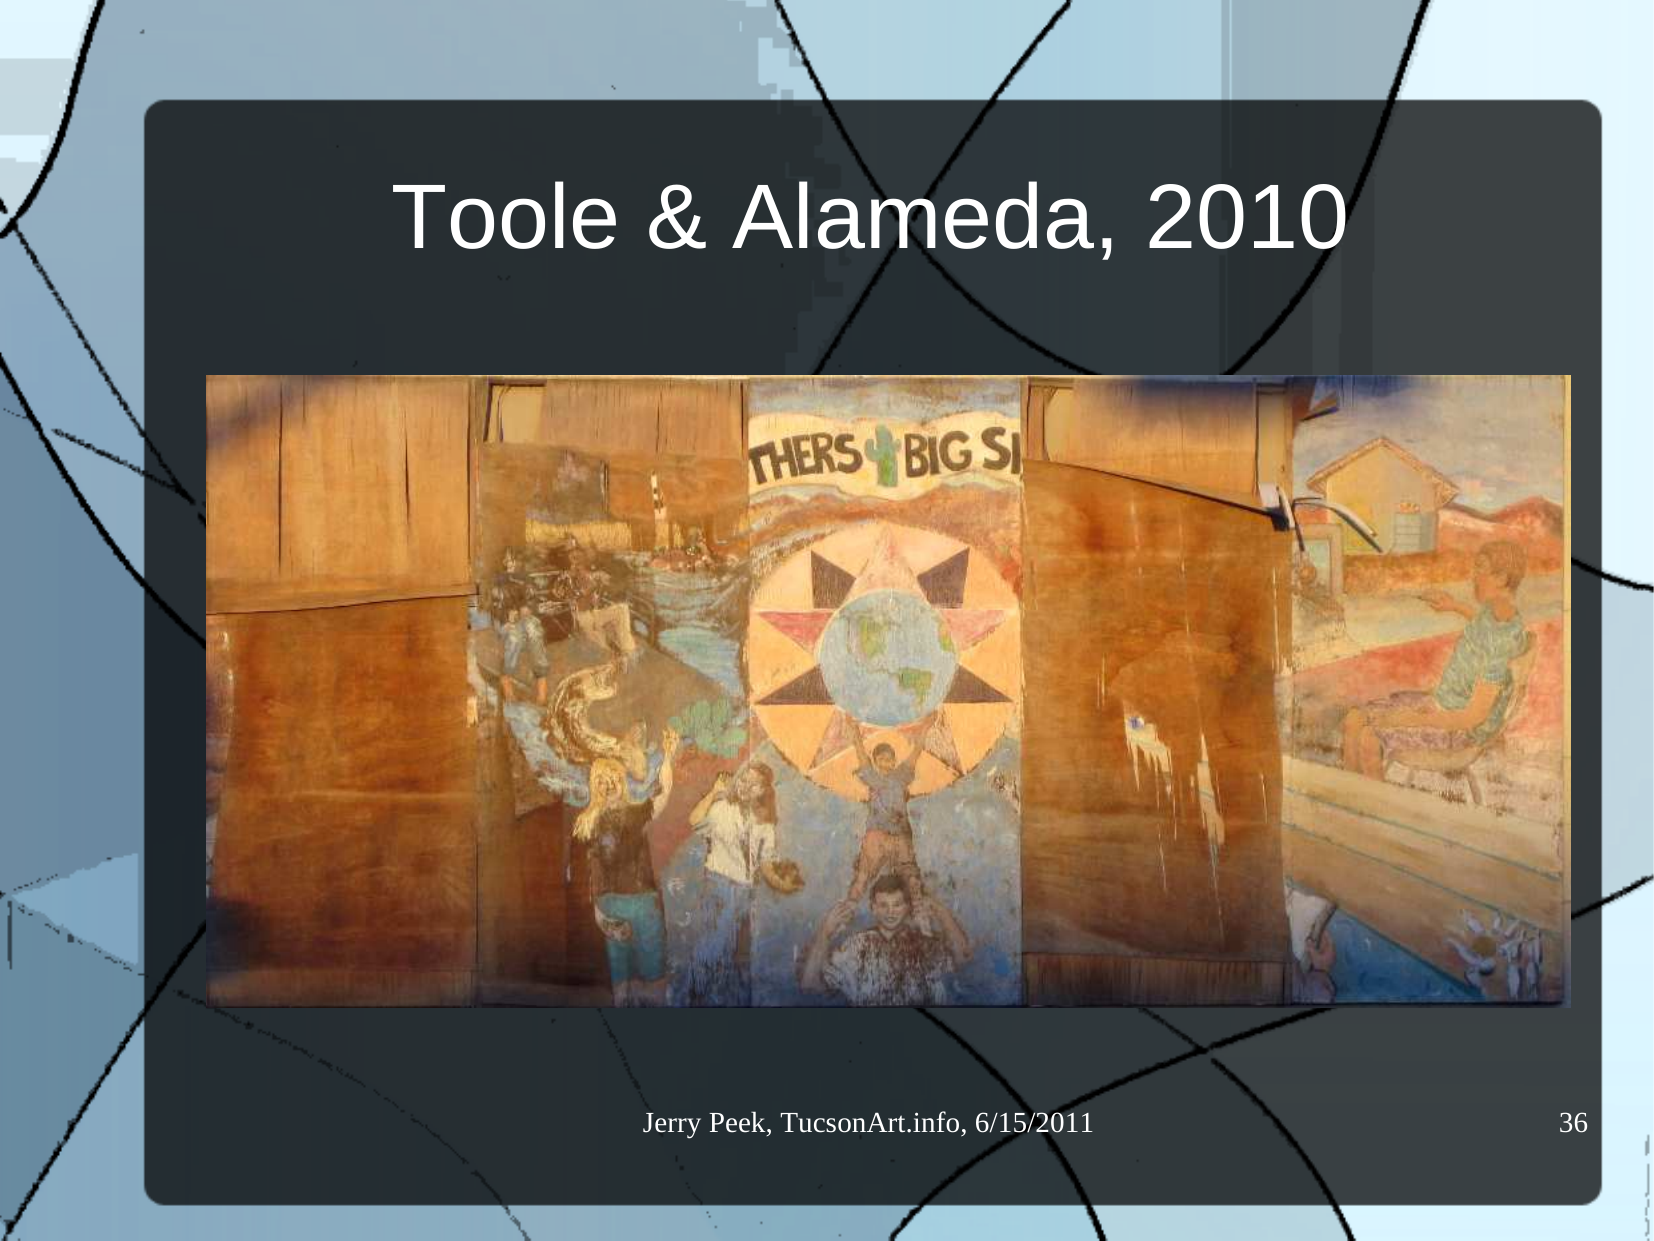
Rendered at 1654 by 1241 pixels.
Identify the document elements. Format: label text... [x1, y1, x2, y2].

picture [0, 0, 1654, 1241]
title Toole & Alameda, 2010 [159, 108, 1583, 325]
